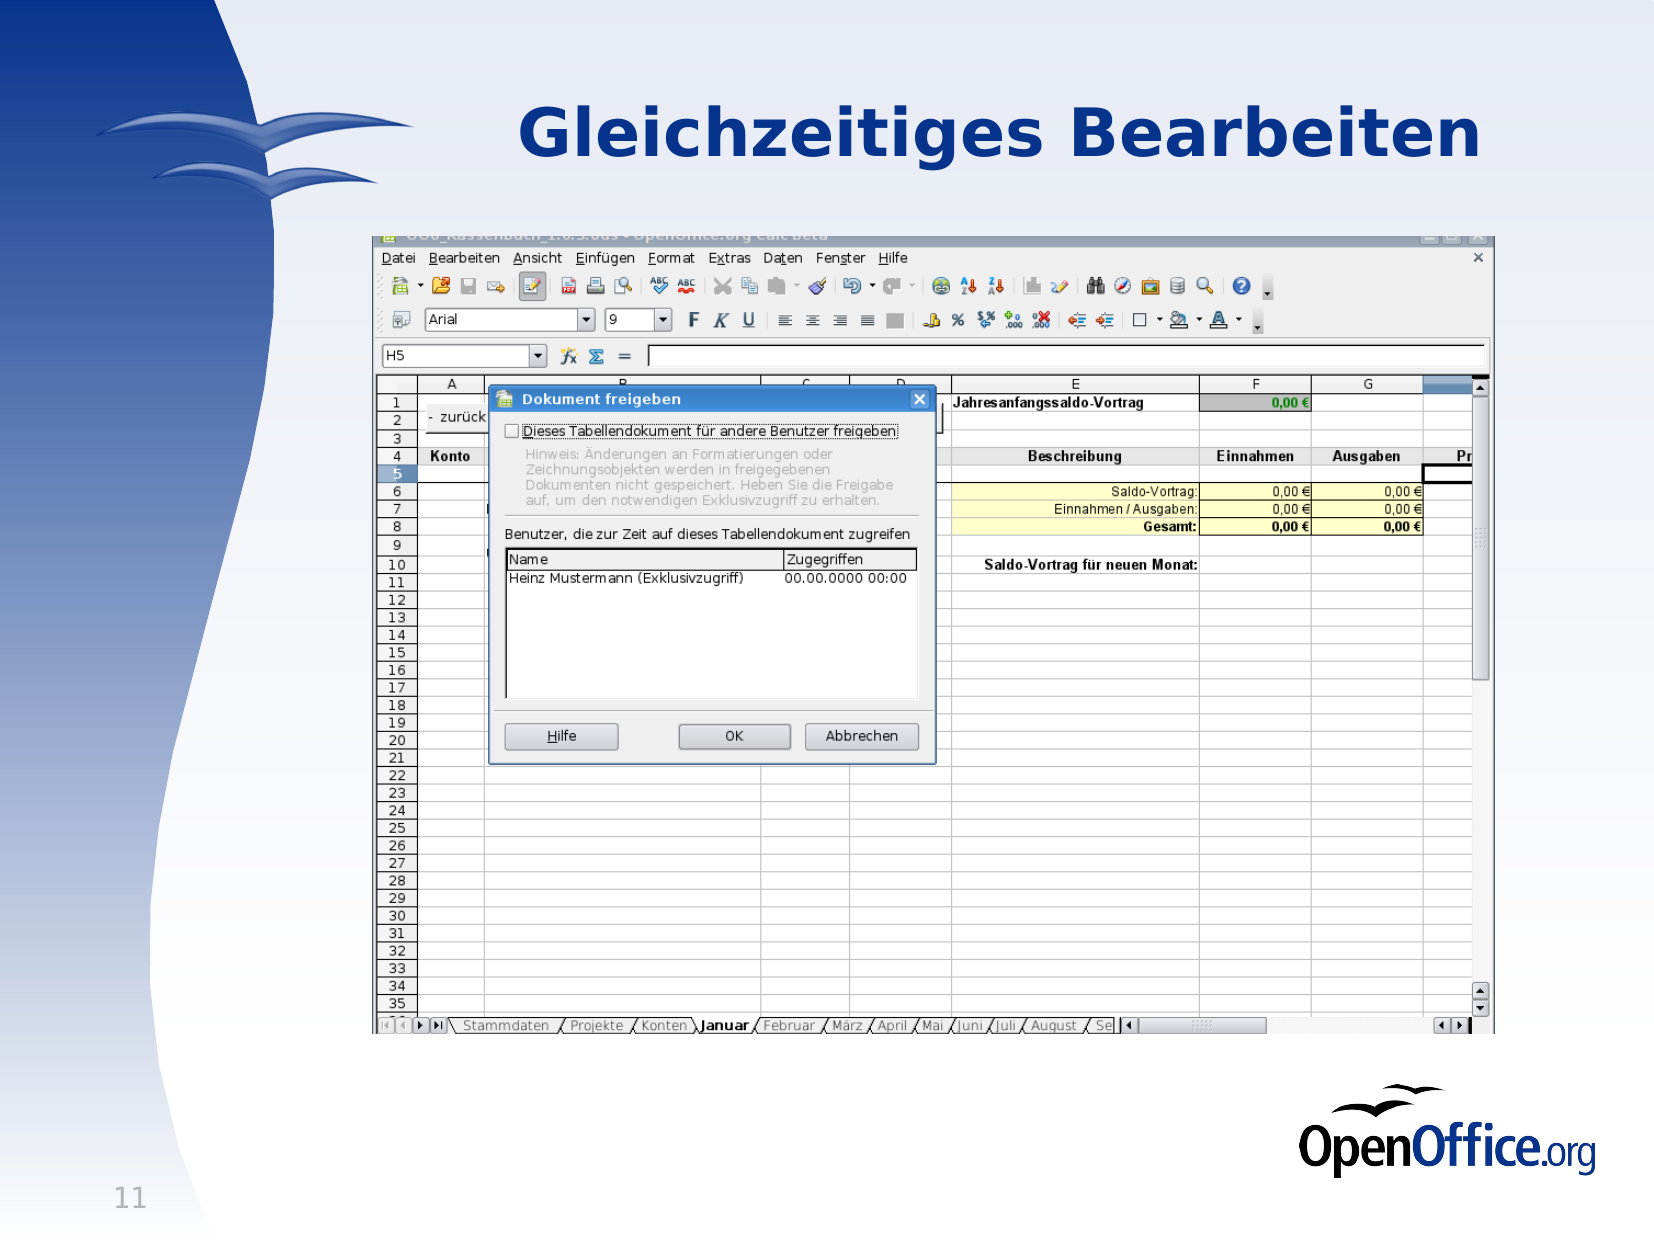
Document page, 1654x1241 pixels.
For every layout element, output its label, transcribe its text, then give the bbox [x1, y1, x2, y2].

picture [1299, 1084, 1595, 1178]
picture [95, 100, 416, 162]
title Gleichzeitiges Bearbeiten [436, 94, 1565, 173]
chart [295, 236, 1565, 1034]
picture [152, 161, 379, 201]
